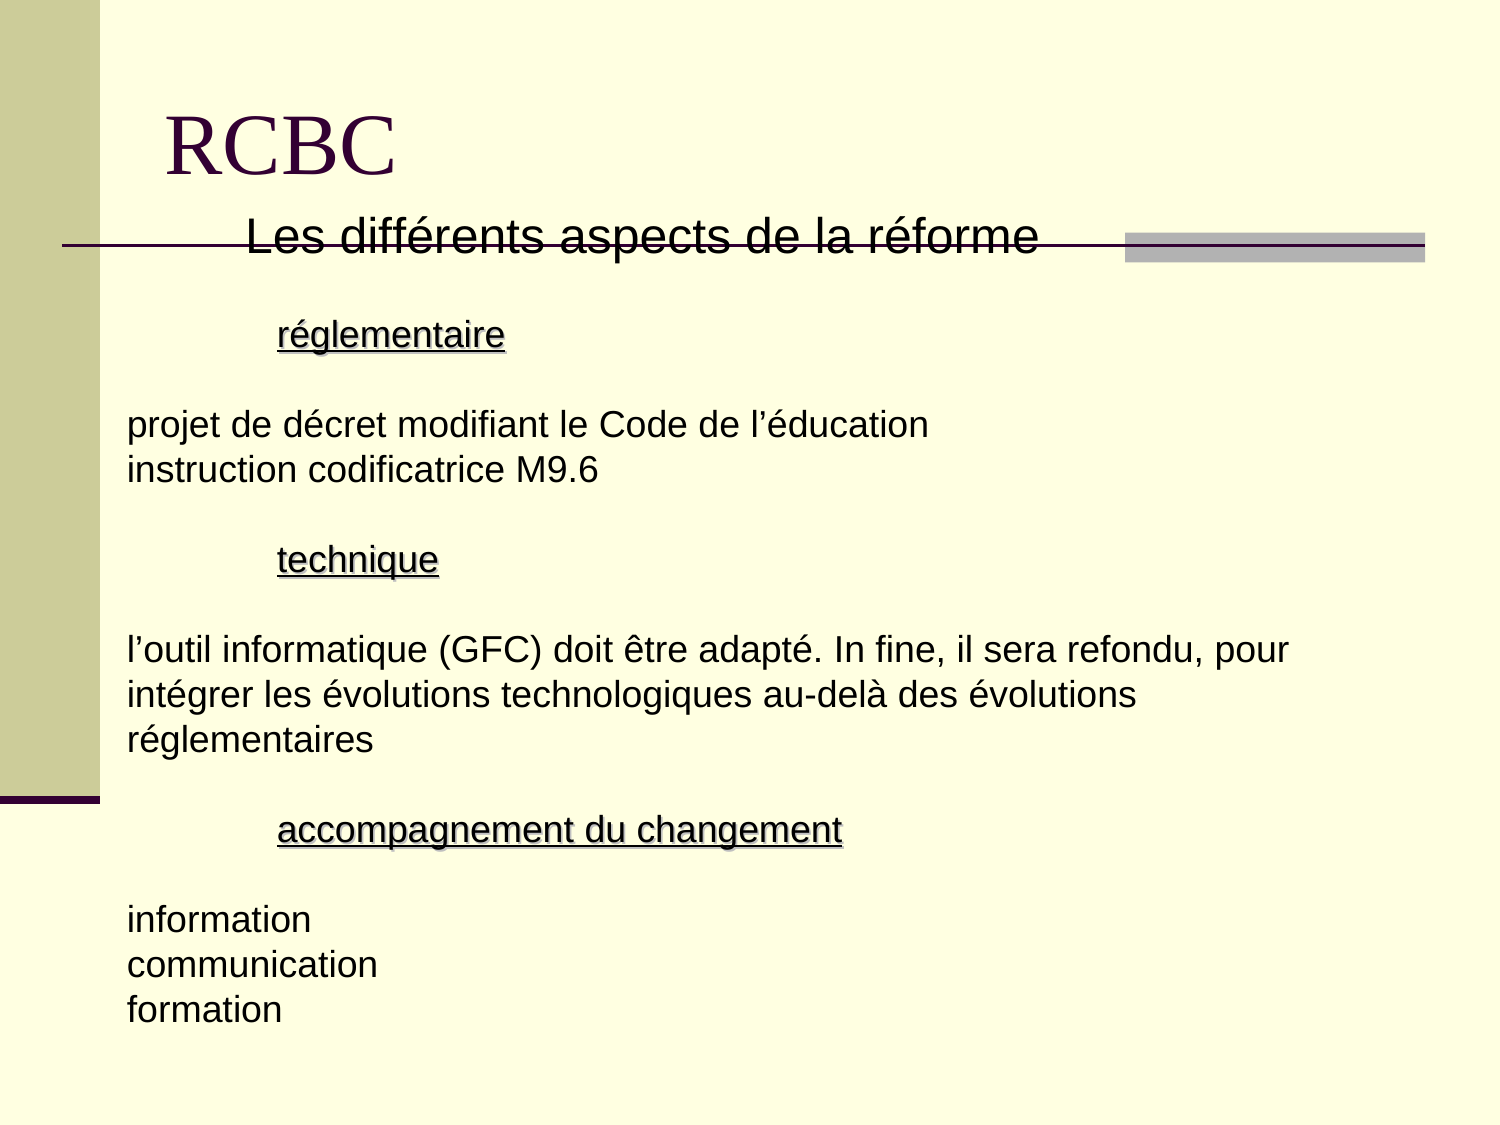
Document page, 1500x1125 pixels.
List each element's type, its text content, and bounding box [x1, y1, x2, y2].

title RCBC [150, 45, 1426, 234]
text_box réglementaire projet de décret modifiant le Code de l’éducation instruction codificatrice M9.6 technique l’outil informatique (GFC) doit être adapté. In fine, il sera refondu, pour intégrer les évolutions technologiques au-delà des évolutions réglementaires accompagnement du changement information communication formation [112, 302, 1353, 1038]
text_box Les différents aspects de la réforme [230, 196, 1056, 272]
